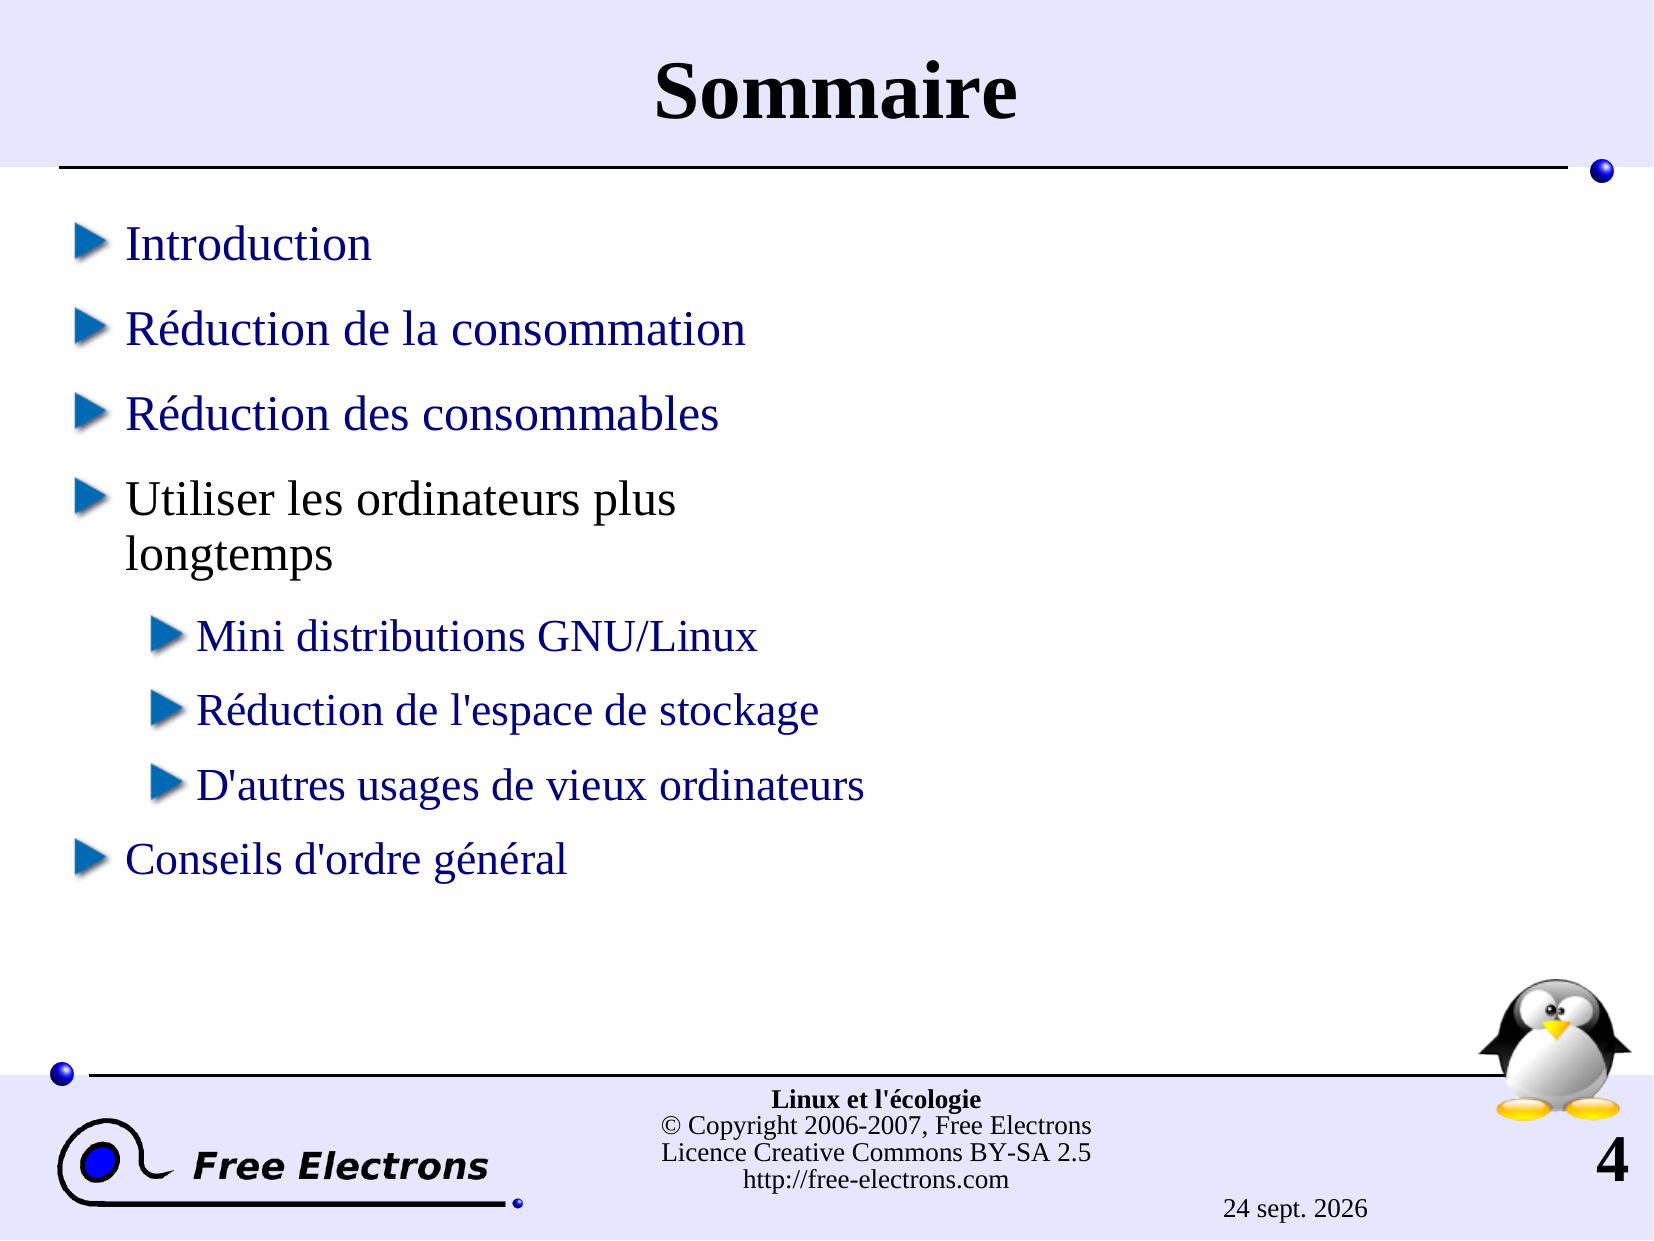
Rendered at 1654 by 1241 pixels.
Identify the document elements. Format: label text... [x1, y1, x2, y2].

list Introduction Réduction de la consommation Réduction des consommables Utiliser les ordinateurs plus longtemps Mini distributions GNU/Linux Réduction de l'espace de stockage D'autres usages de vieux ordinateurs Conseils d'ordre général [54, 216, 1574, 1066]
title Sommaire [33, 29, 1604, 153]
picture [1476, 979, 1634, 1121]
picture [50, 1107, 527, 1216]
